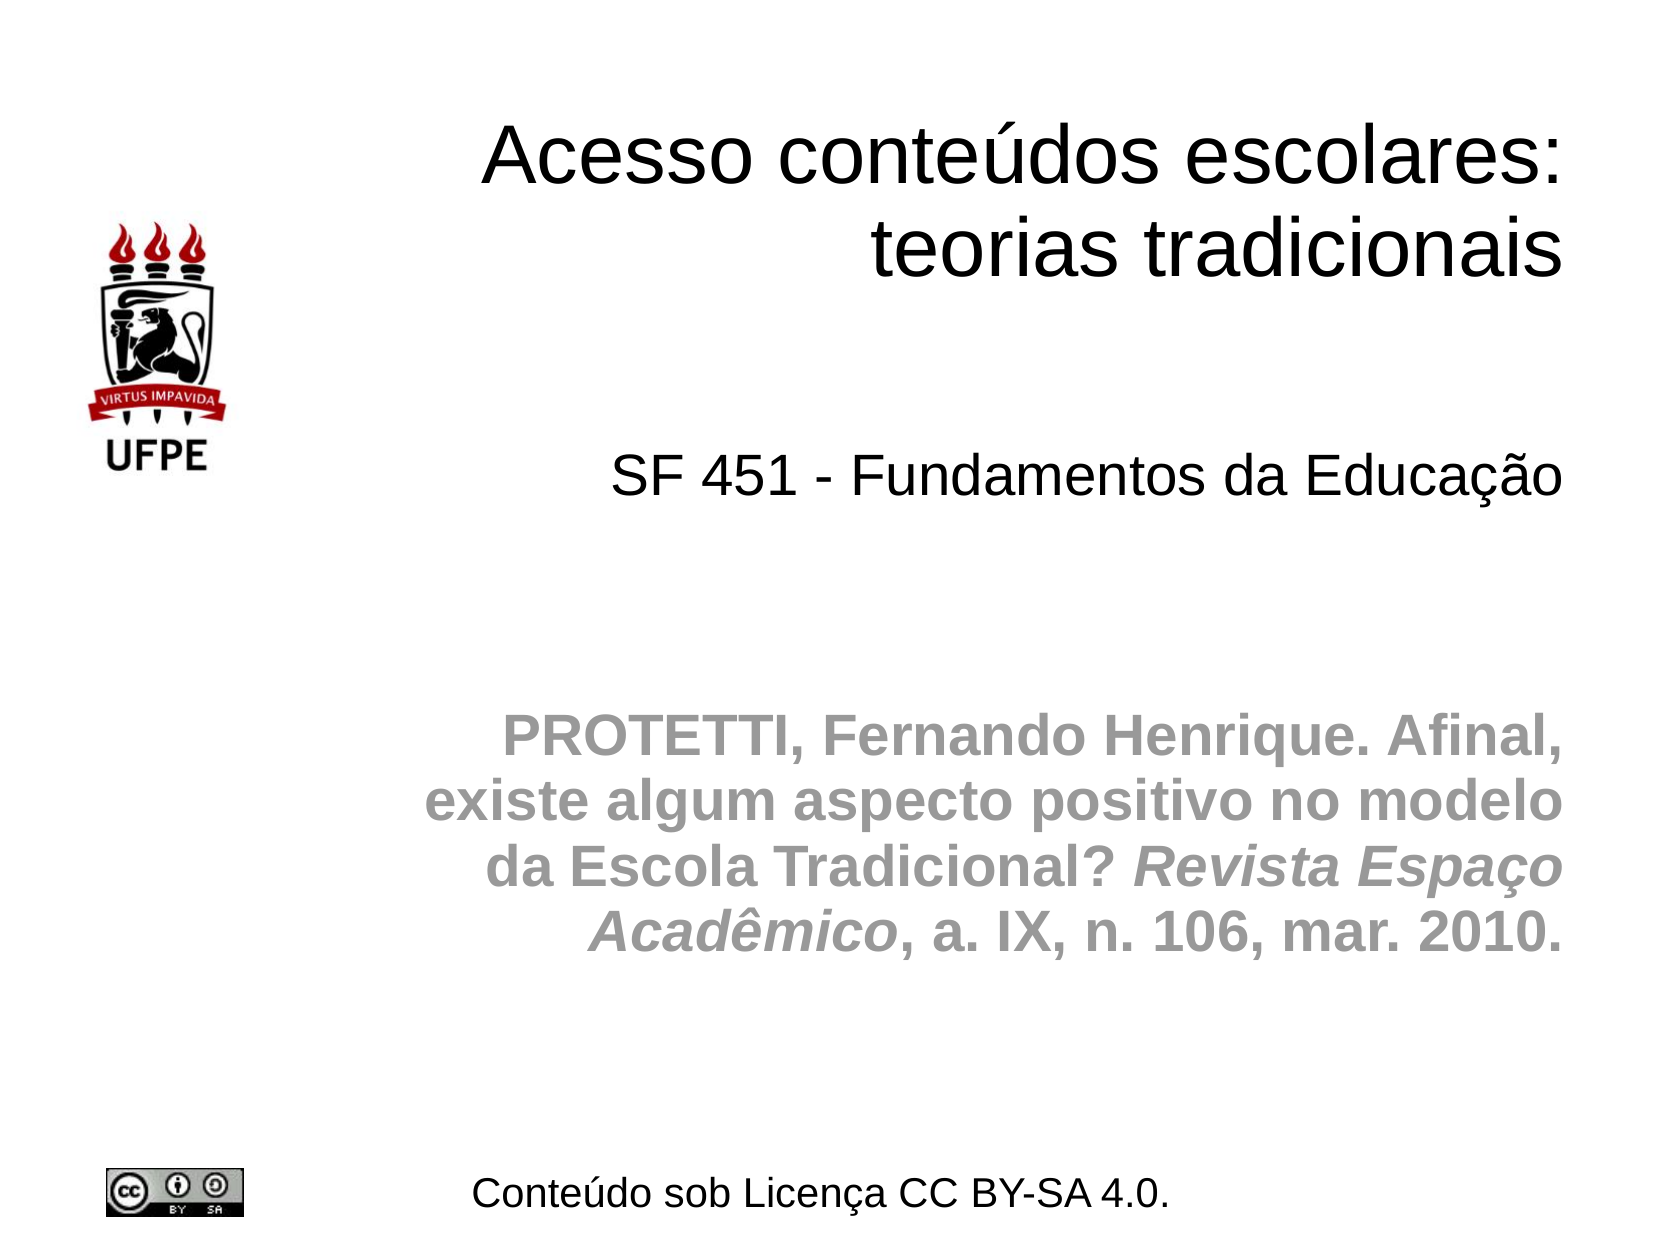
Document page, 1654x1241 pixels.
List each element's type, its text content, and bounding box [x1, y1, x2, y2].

text_box Conteúdo sob Licença CC BY-SA 4.0. [259, 1163, 1382, 1223]
subtitle Acesso conteúdos escolares: teorias tradicionais SF 451 - Fundamentos da Educação PROTETTI, Fernando Henrique. Afinal, existe algum aspecto positivo no modelo da Escola Tradicional? Revista Espaço Acadêmico, a. IX, n. 106, mar. 2010. [76, 108, 1565, 964]
picture [106, 1168, 244, 1217]
picture [29, 163, 296, 532]
